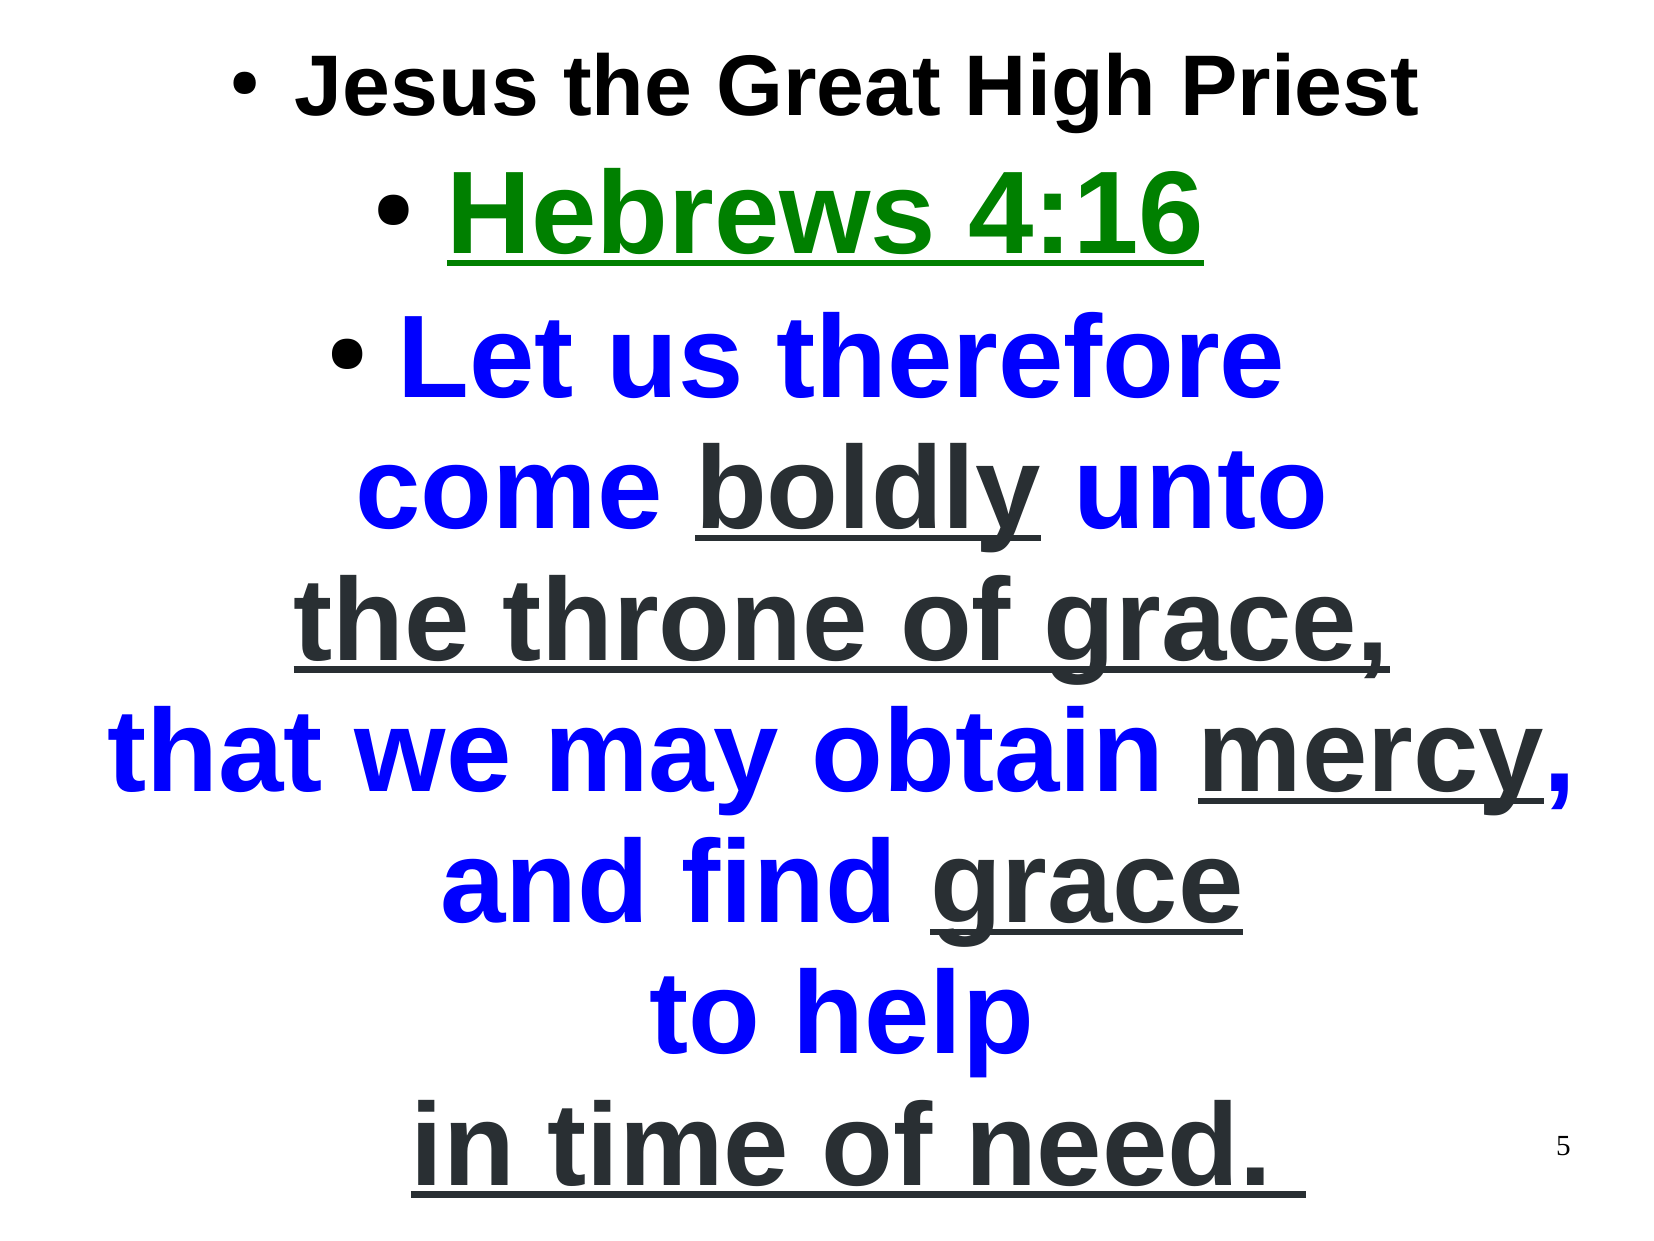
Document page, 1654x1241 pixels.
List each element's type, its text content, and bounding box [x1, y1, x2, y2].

list Jesus the Great High Priest Hebrews 4:16 Let us therefore come boldly unto the throne of grace, that we may obtain mercy, and find grace to help in time of need. [37, 37, 1613, 1238]
